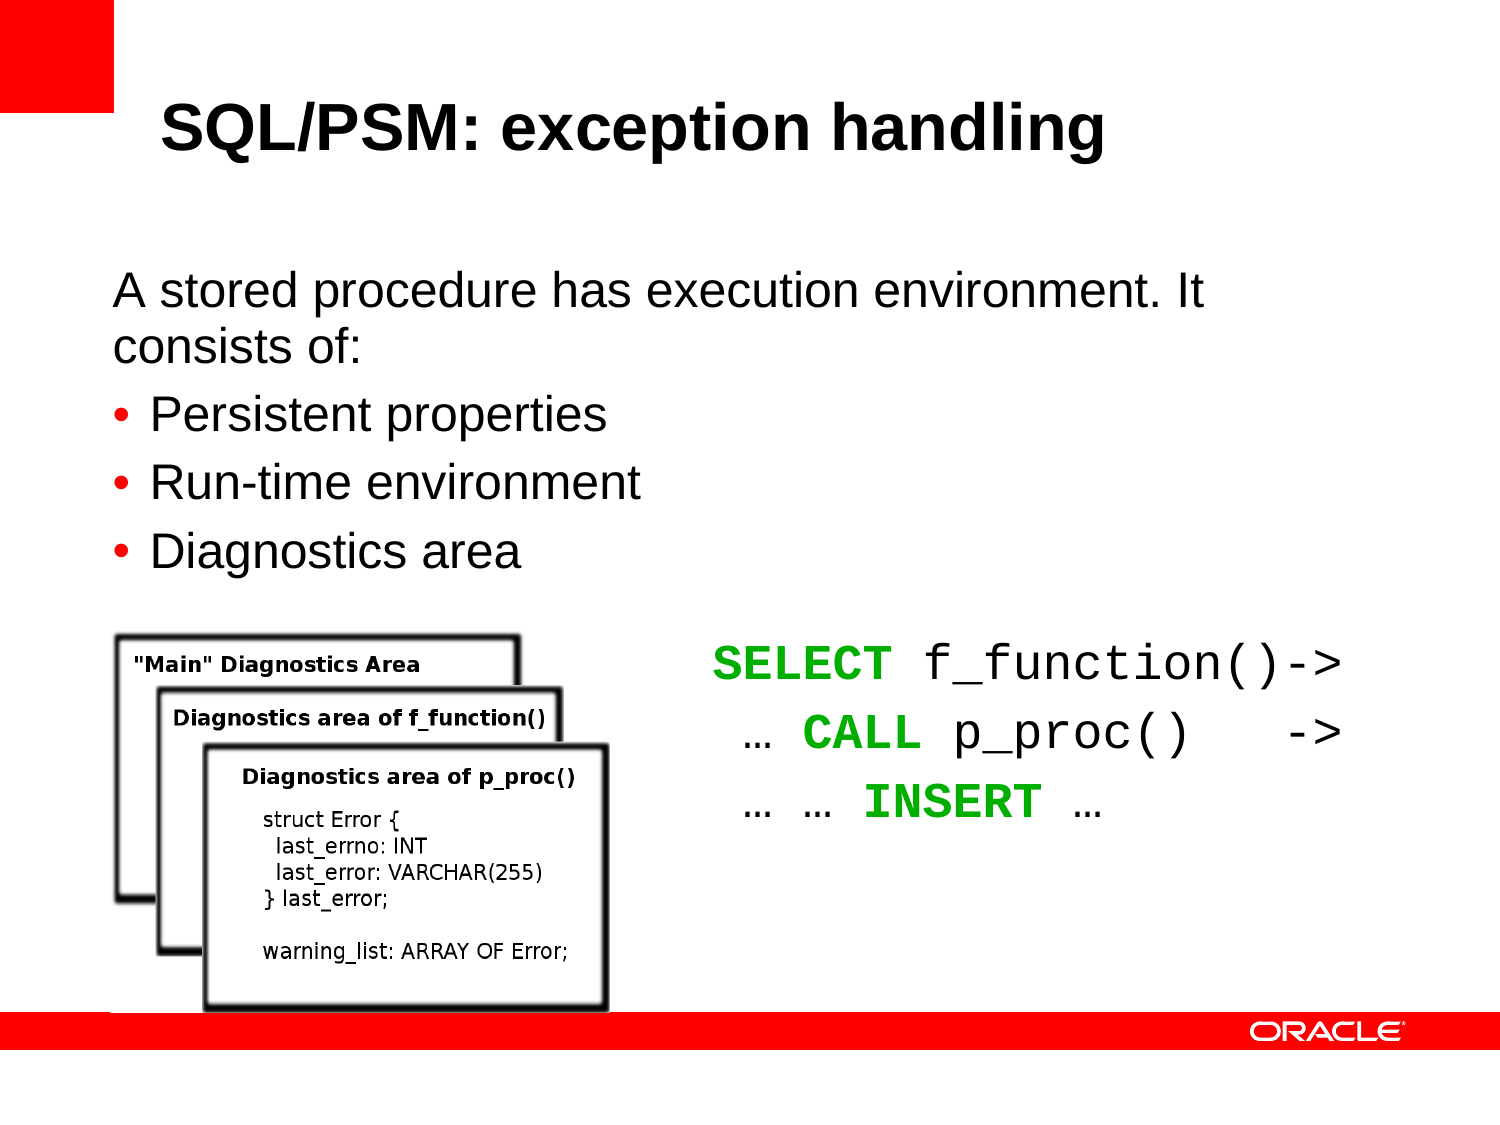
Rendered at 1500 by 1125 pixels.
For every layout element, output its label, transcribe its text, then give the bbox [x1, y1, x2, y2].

list SELECT f_function()-> … CALL p_proc() -> … … INSERT … [712, 637, 1351, 992]
list A stored procedure has execution environment. It consists of: Persistent properties Run-time environment Diagnostics area [112, 262, 1349, 617]
picture [0, 629, 1500, 1050]
title SQL/PSM: exception handling [145, 42, 1390, 213]
picture [0, 0, 114, 113]
